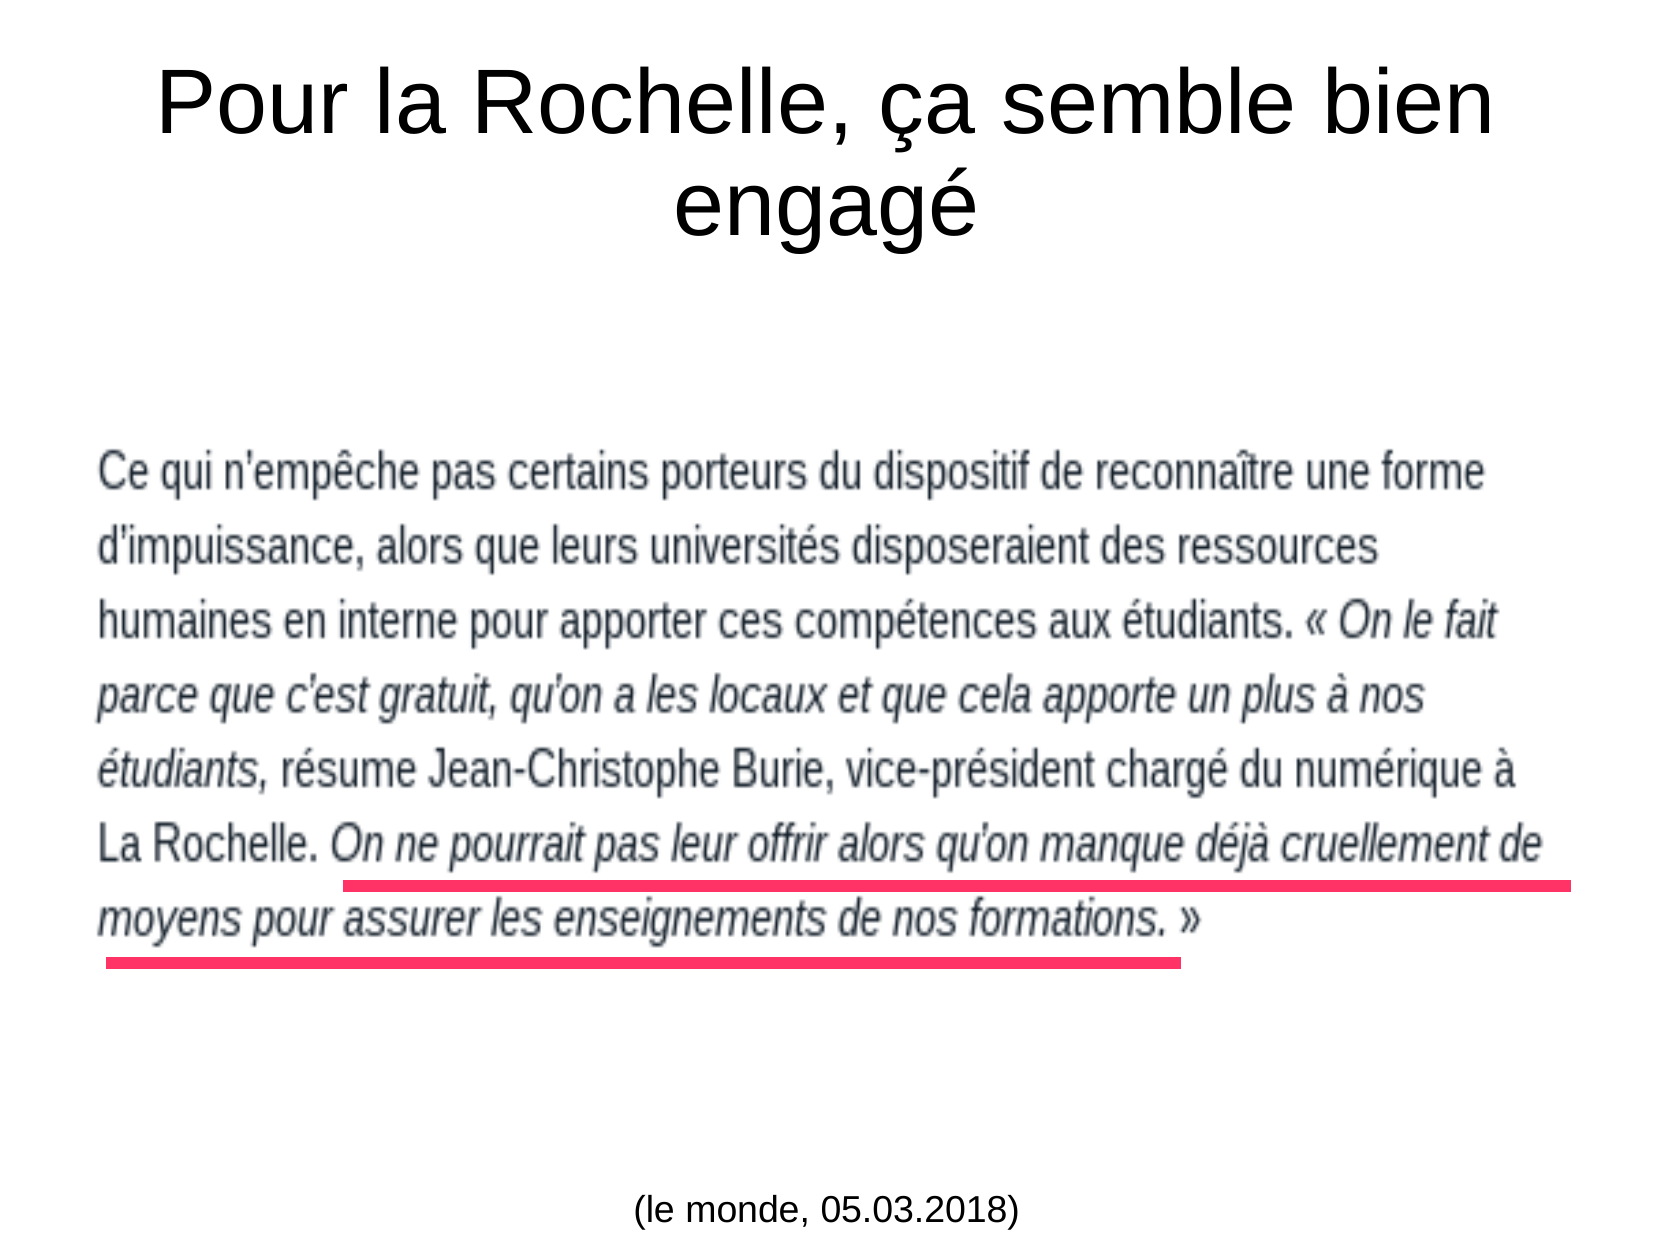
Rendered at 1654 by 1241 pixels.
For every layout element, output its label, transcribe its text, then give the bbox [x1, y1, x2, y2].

picture [82, 430, 1571, 969]
title Pour la Rochelle, ça semble bien engagé [82, 49, 1571, 257]
text_box (le monde, 05.03.2018) [618, 1181, 1036, 1238]
